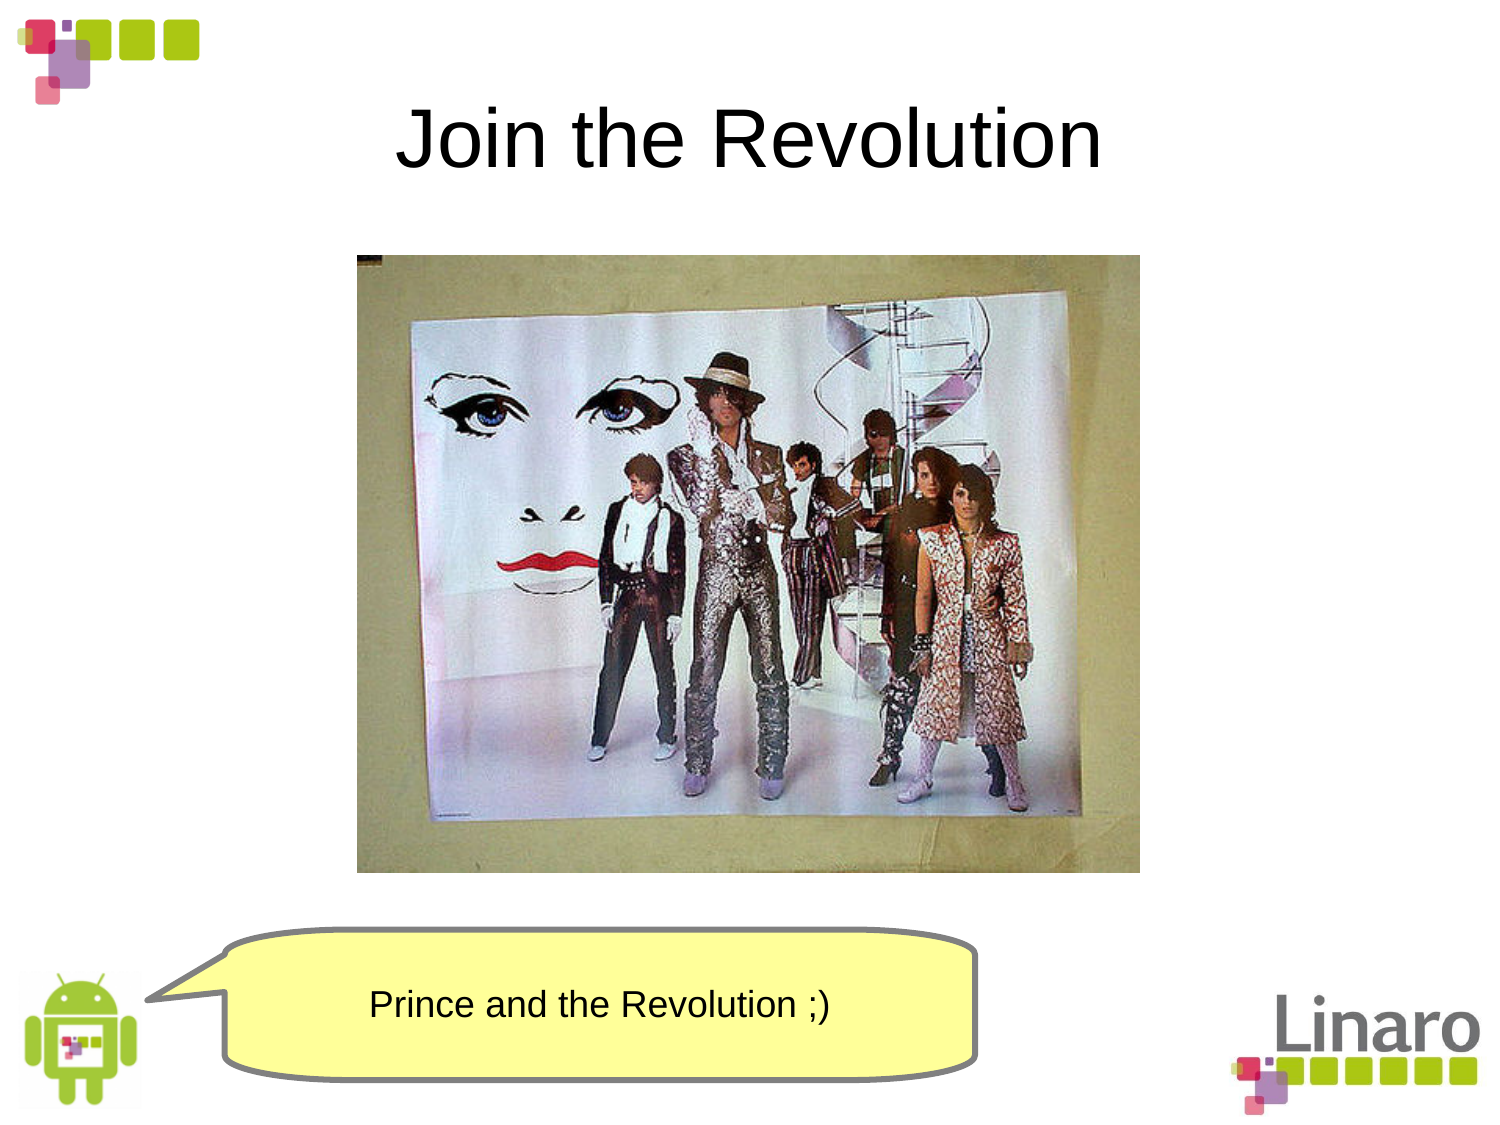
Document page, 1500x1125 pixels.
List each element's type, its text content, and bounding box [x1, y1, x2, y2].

picture [1219, 986, 1491, 1123]
picture [357, 255, 1140, 873]
picture [16, 12, 205, 121]
title Join the Revolution [74, 44, 1425, 233]
picture [18, 971, 142, 1109]
text_box Prince and the Revolution ;) [147, 929, 976, 1081]
